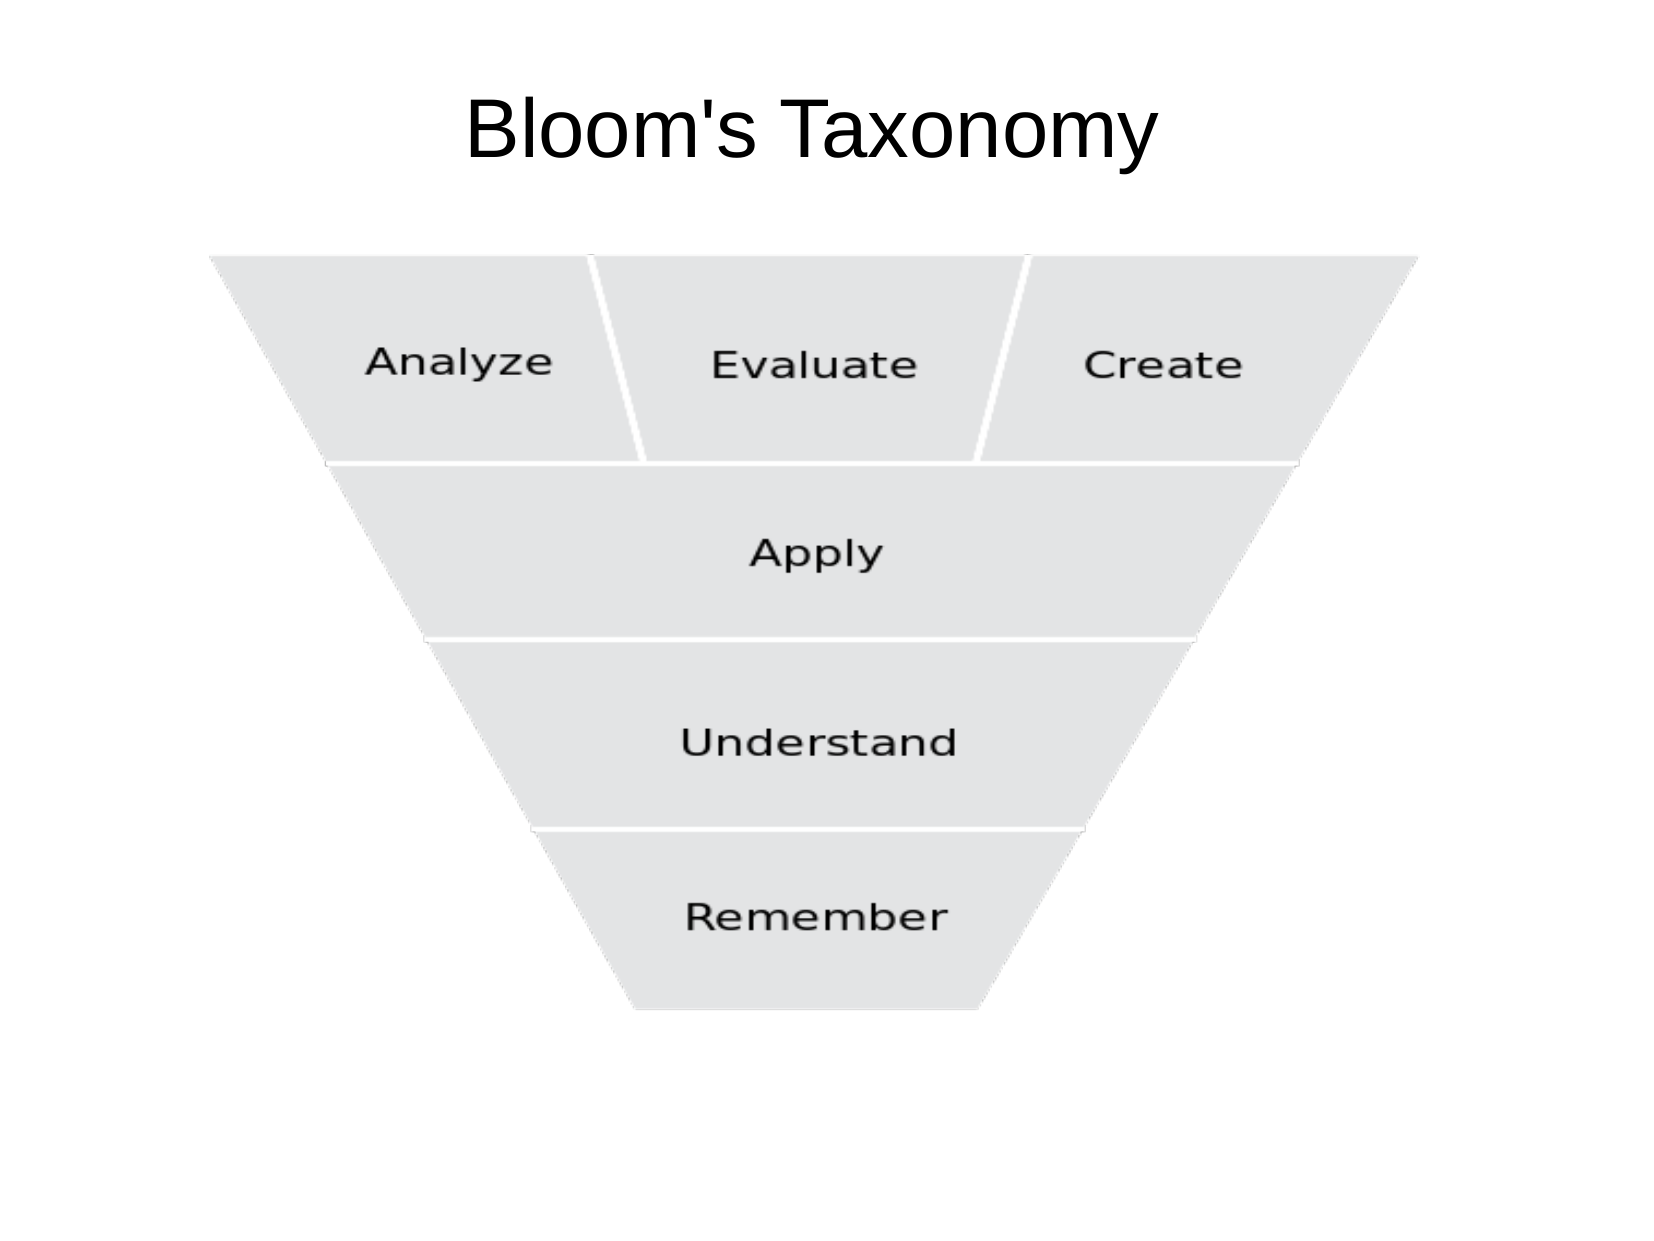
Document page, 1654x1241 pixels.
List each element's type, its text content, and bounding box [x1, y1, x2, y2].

picture [112, 187, 1538, 1088]
text_box Bloom's Taxonomy [450, 75, 1201, 188]
